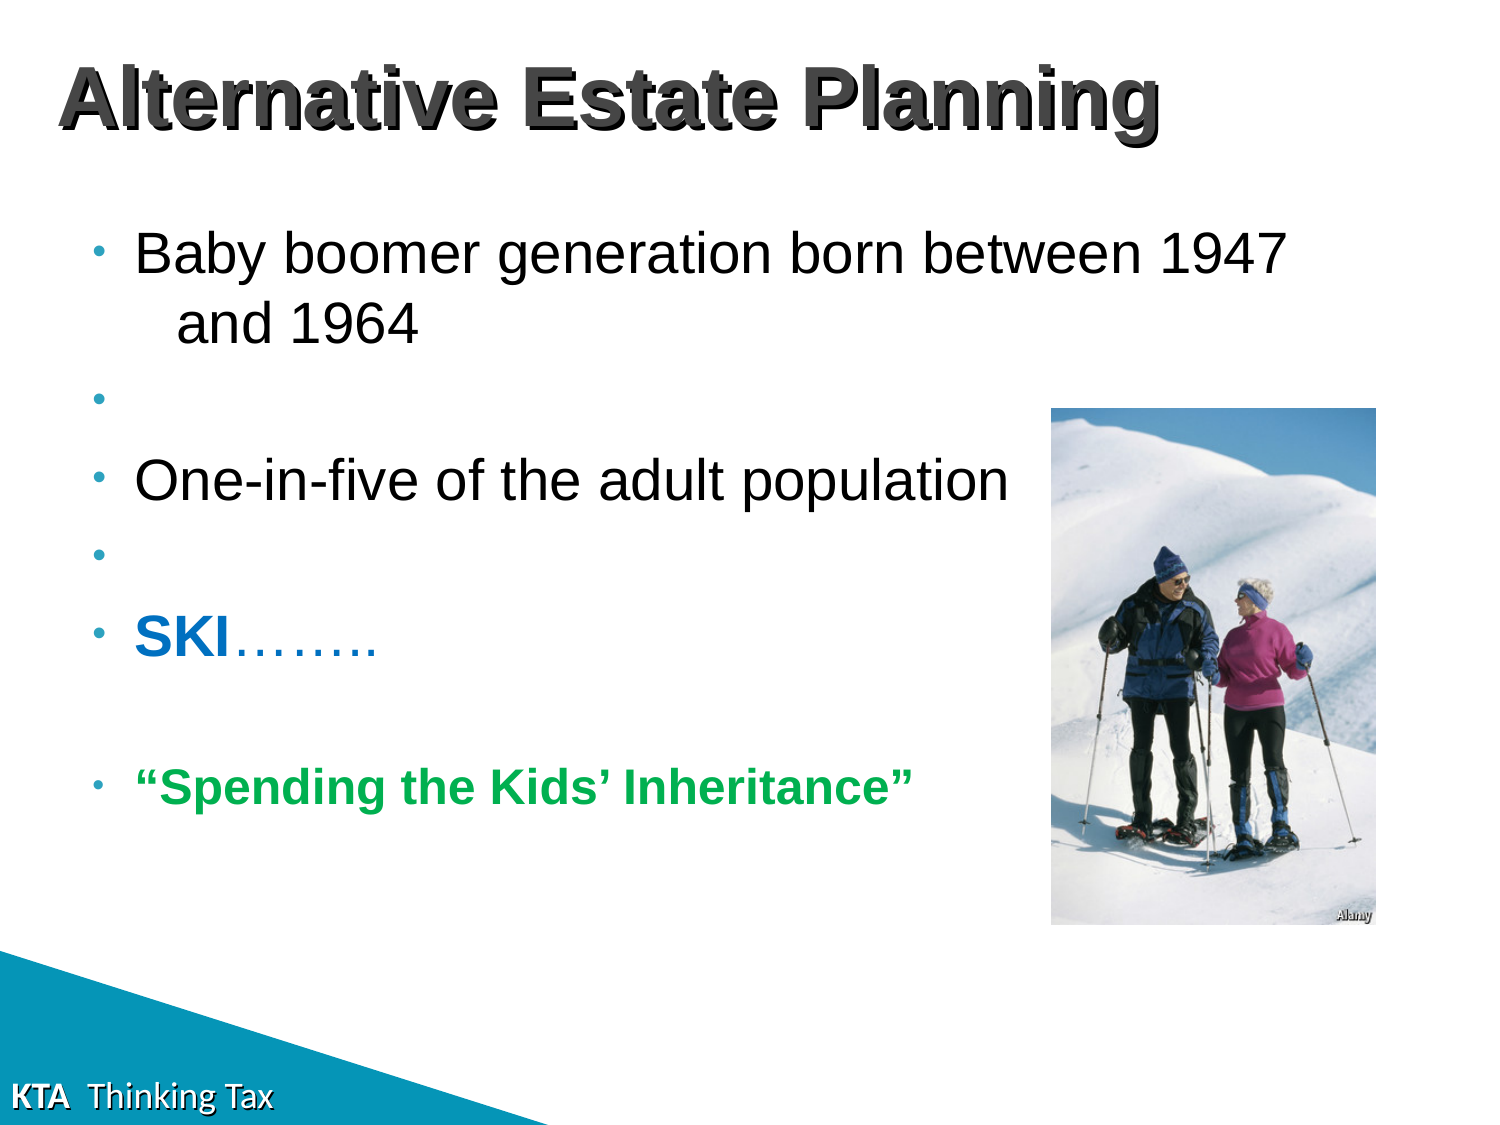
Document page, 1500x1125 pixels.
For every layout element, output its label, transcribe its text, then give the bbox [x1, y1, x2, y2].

list Baby boomer generation born between 1947 and 1964 One-in-five of the adult population SKI…….. “Spending the Kids’ Inheritance” [41, 208, 1392, 951]
picture [1051, 408, 1376, 925]
title Alternative Estate Planning [41, 0, 1392, 187]
